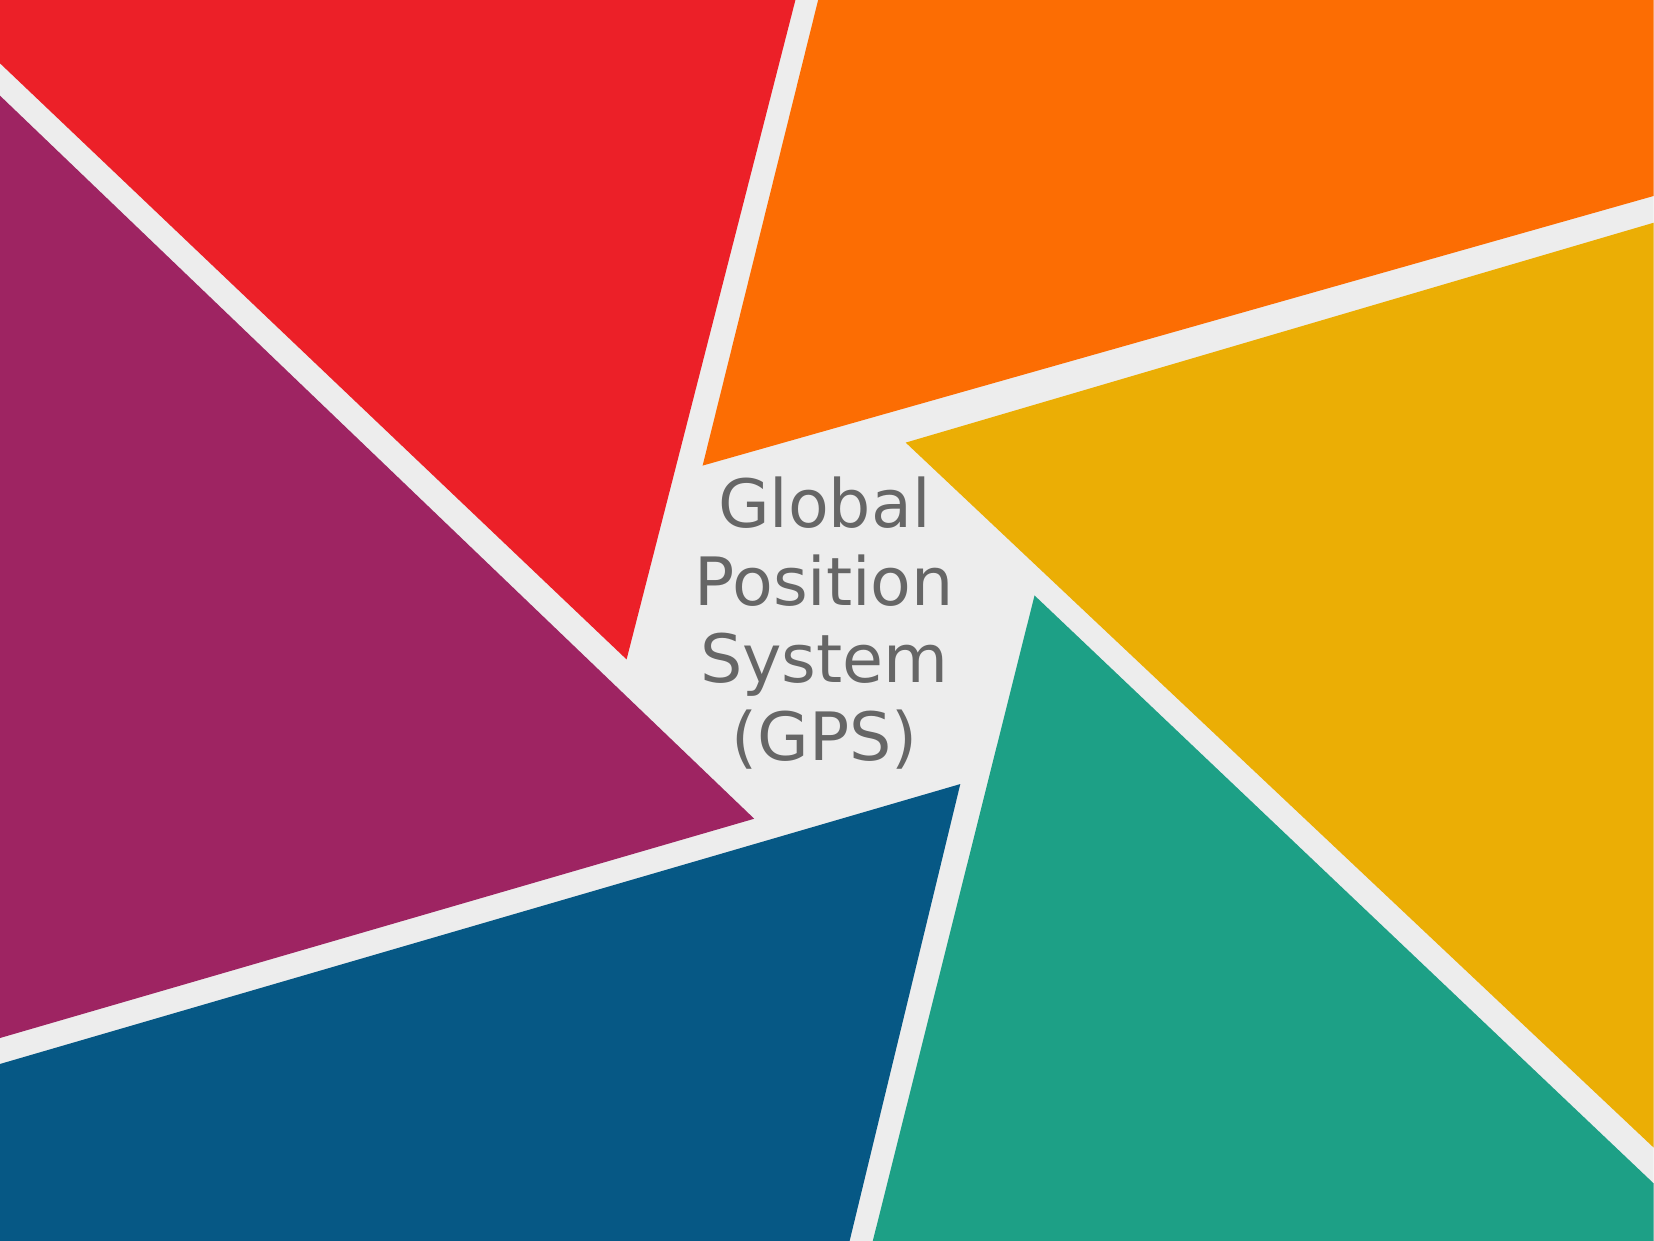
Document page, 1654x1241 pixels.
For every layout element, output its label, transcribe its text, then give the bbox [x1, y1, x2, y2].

subtitle Global Position System (GPS) [614, 418, 1035, 824]
